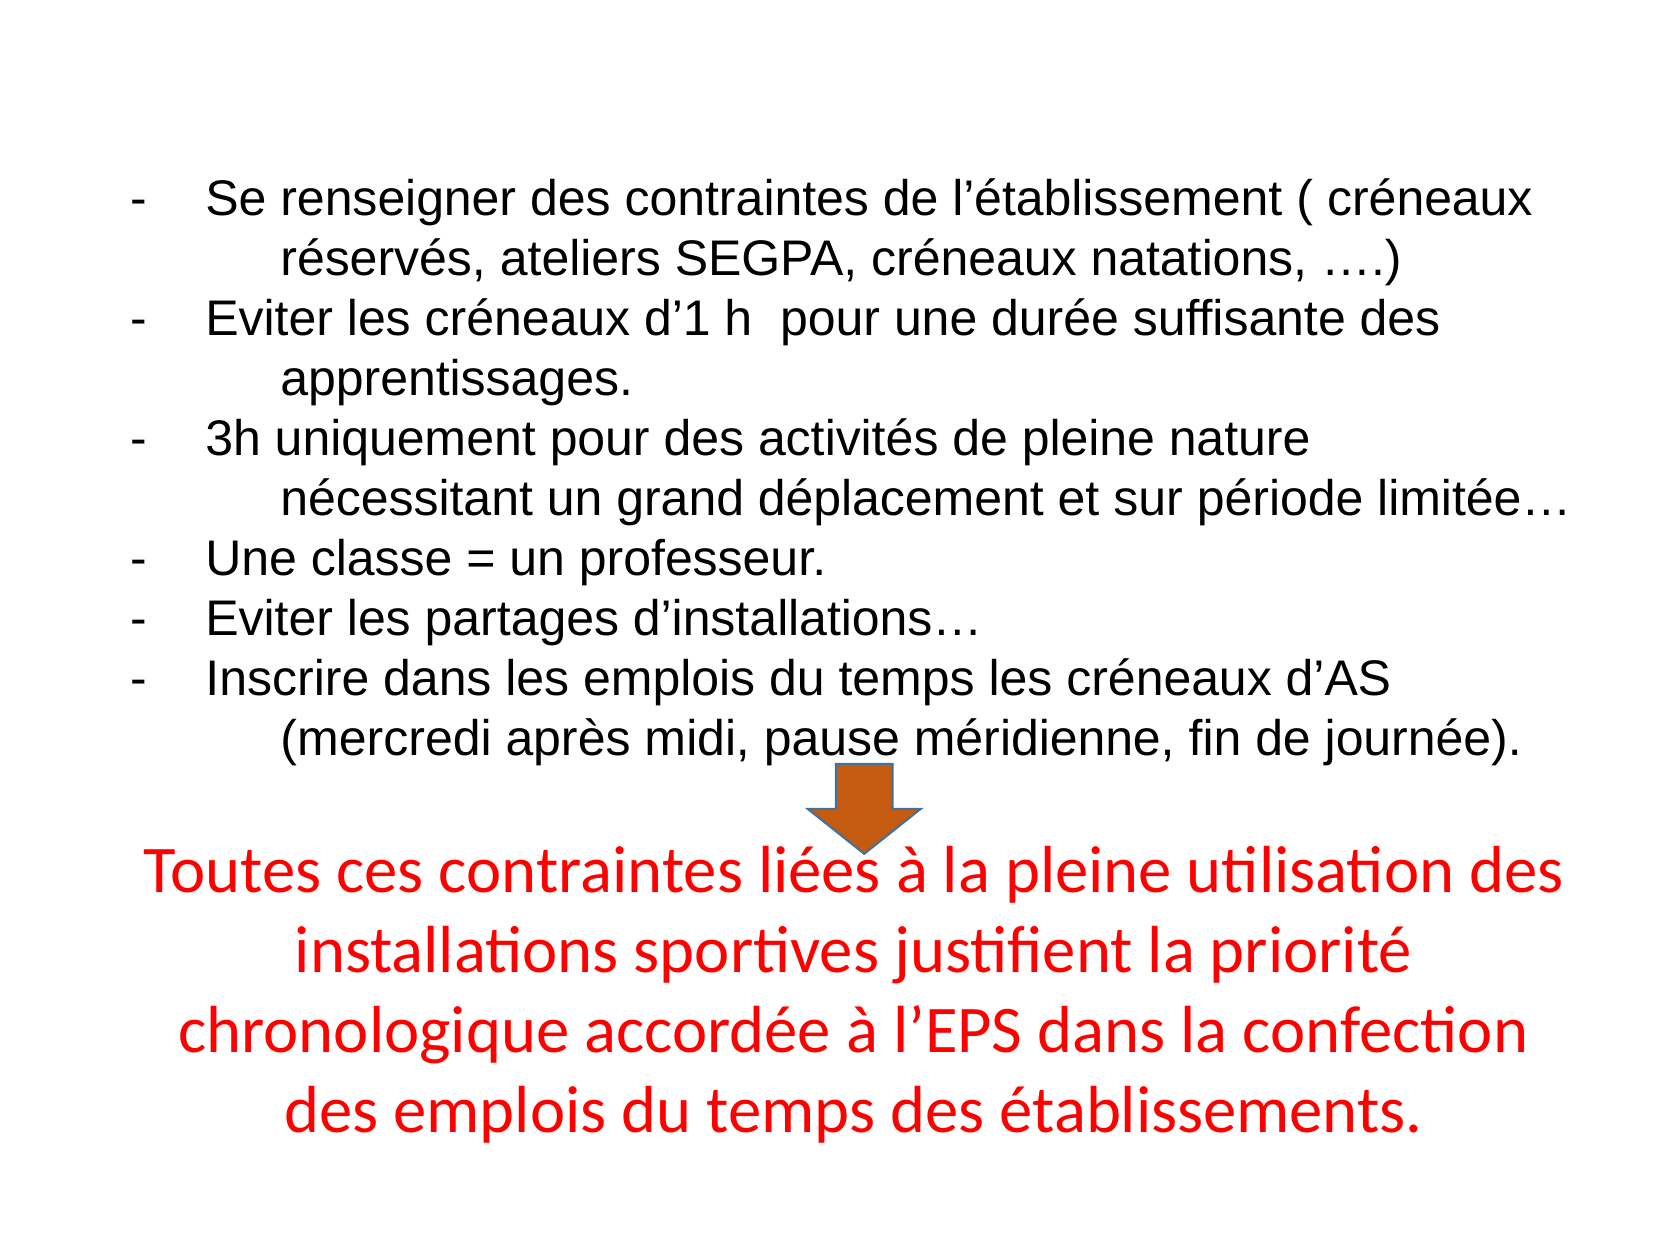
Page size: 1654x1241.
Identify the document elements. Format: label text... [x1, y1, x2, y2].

text_box Se renseigner des contraintes de l’établissement ( créneaux réservés, ateliers SEGPA, créneaux natations, ….) Eviter les créneaux d’1 h pour une durée suffisante des apprentissages. 3h uniquement pour des activités de pleine nature nécessitant un grand déplacement et sur période limitée… Une classe = un professeur. Eviter les partages d’installations… Inscrire dans les emplois du temps les créneaux d’AS (mercredi après midi, pause méridienne, fin de journée). Toutes ces contraintes liées à la pleine utilisation des installations sportives justifient la priorité chronologique accordée à l’EPS dans la confection des emplois du temps des établissements. [115, 158, 1592, 1153]
text_box [807, 763, 921, 854]
